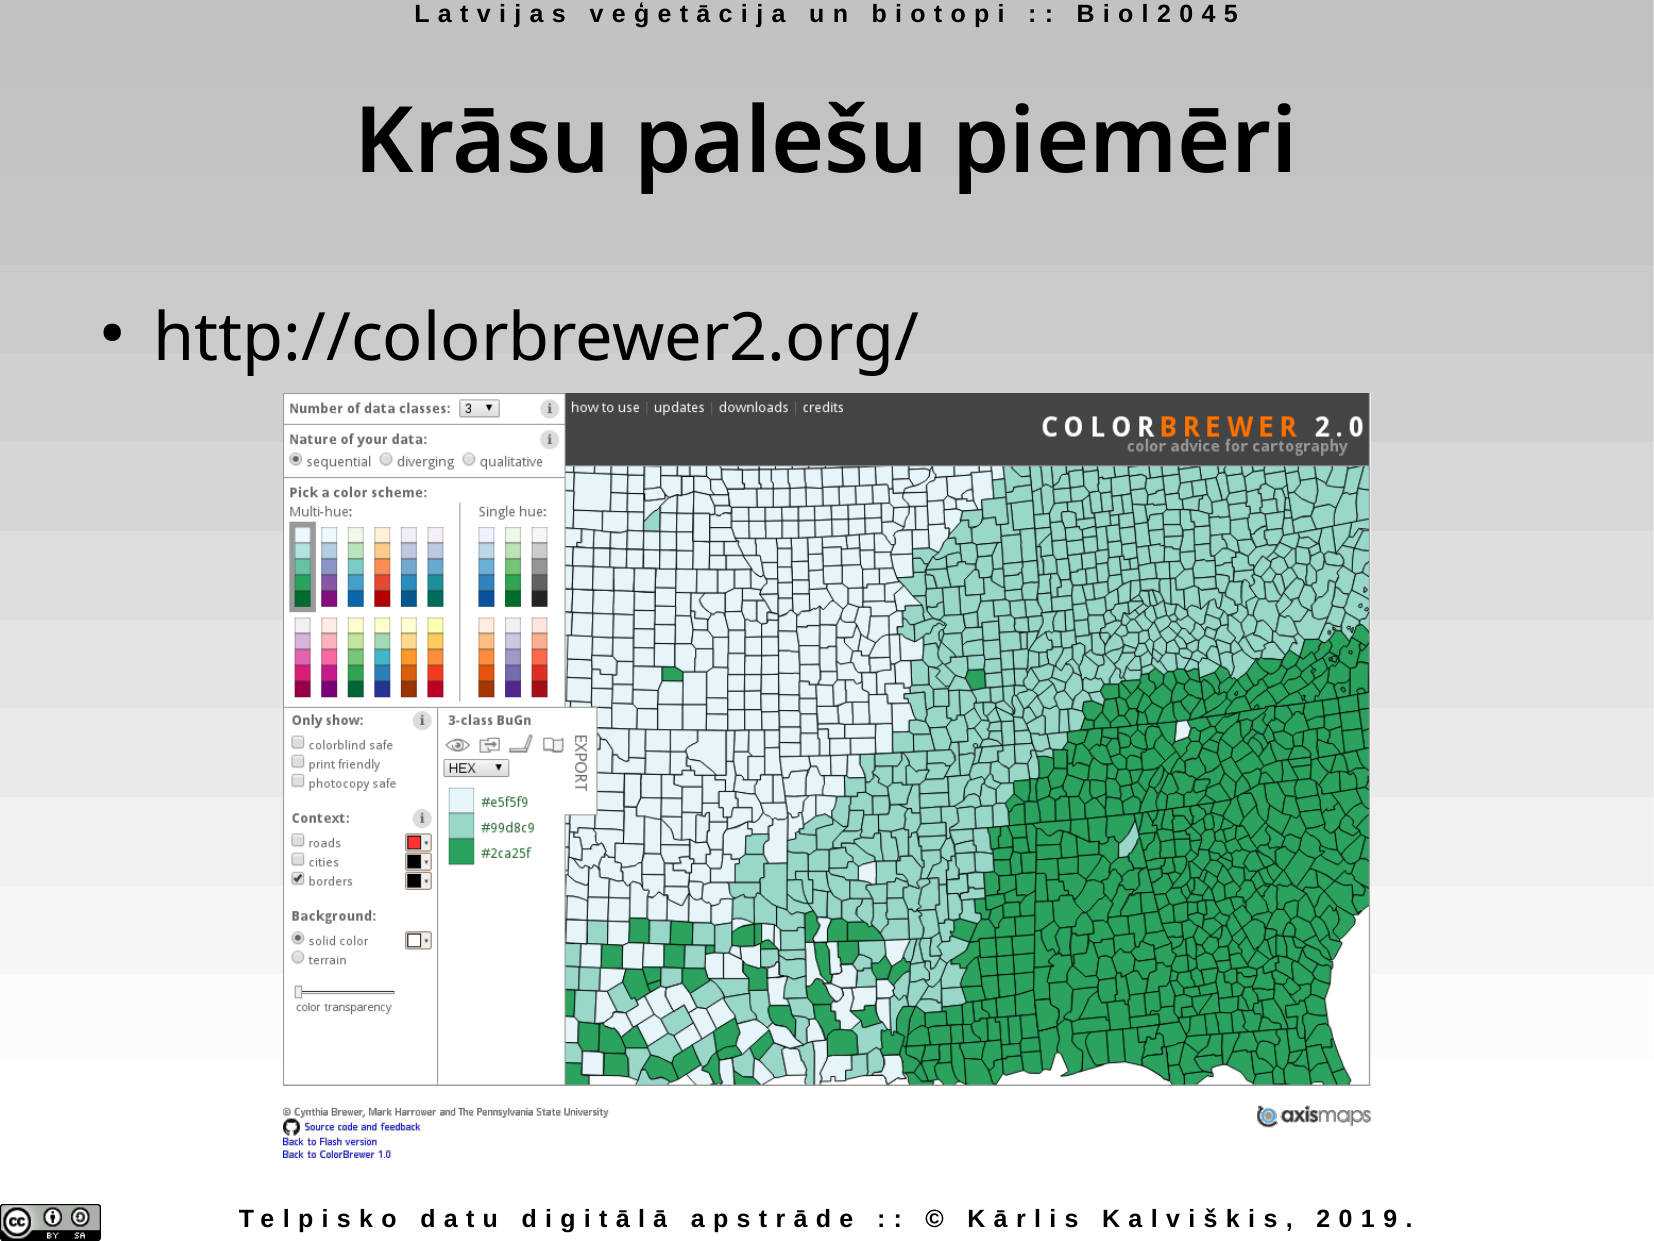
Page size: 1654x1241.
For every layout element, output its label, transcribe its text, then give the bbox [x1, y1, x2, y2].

list http://colorbrewer2.org/ [82, 289, 1571, 1113]
title Krāsu palešu piemēri [29, 49, 1625, 296]
picture [0, 0, 1654, 1241]
